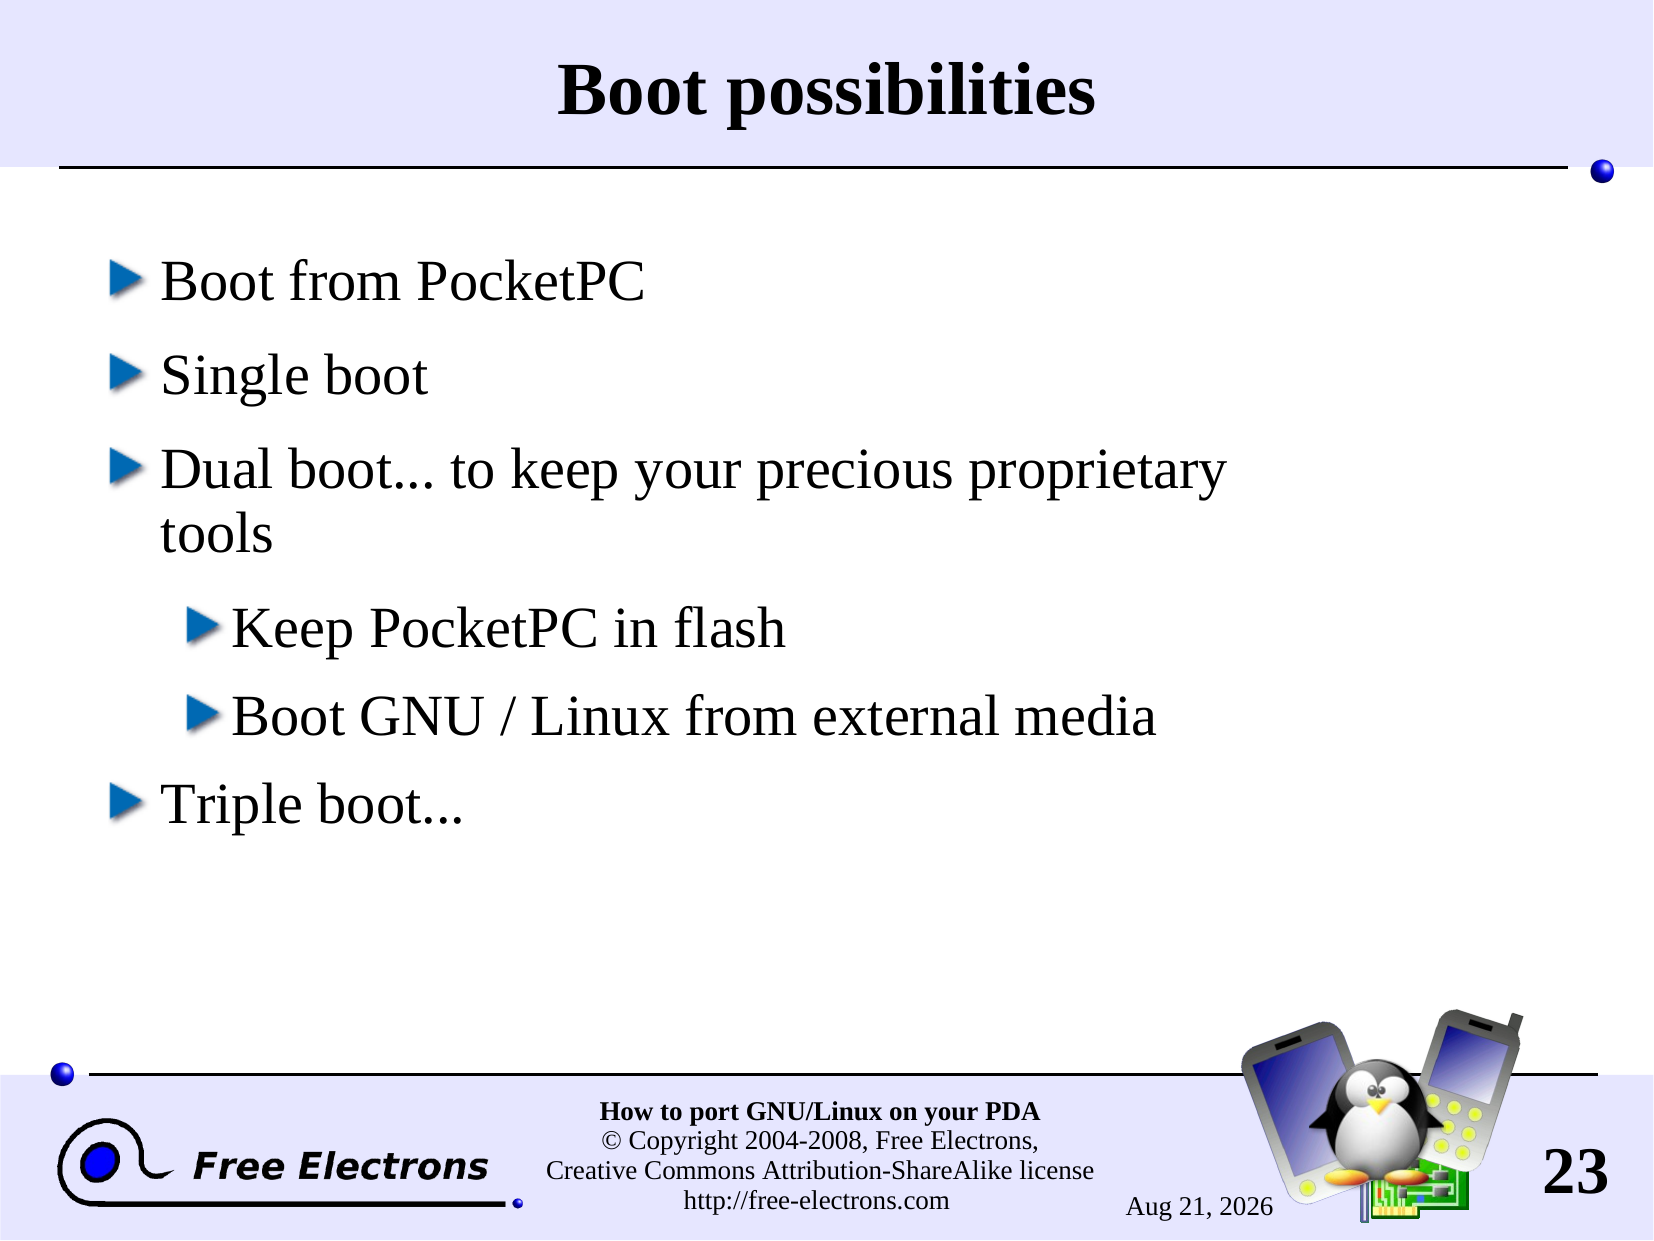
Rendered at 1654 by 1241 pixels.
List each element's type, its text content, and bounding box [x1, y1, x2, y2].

picture [50, 1107, 527, 1216]
picture [1225, 983, 1538, 1241]
title Boot possibilities [121, 27, 1534, 153]
list Boot from PocketPC Single boot Dual boot... to keep your precious proprietary tools Keep PocketPC in flash Boot GNU / Linux from external media Triple boot... [90, 248, 1248, 959]
